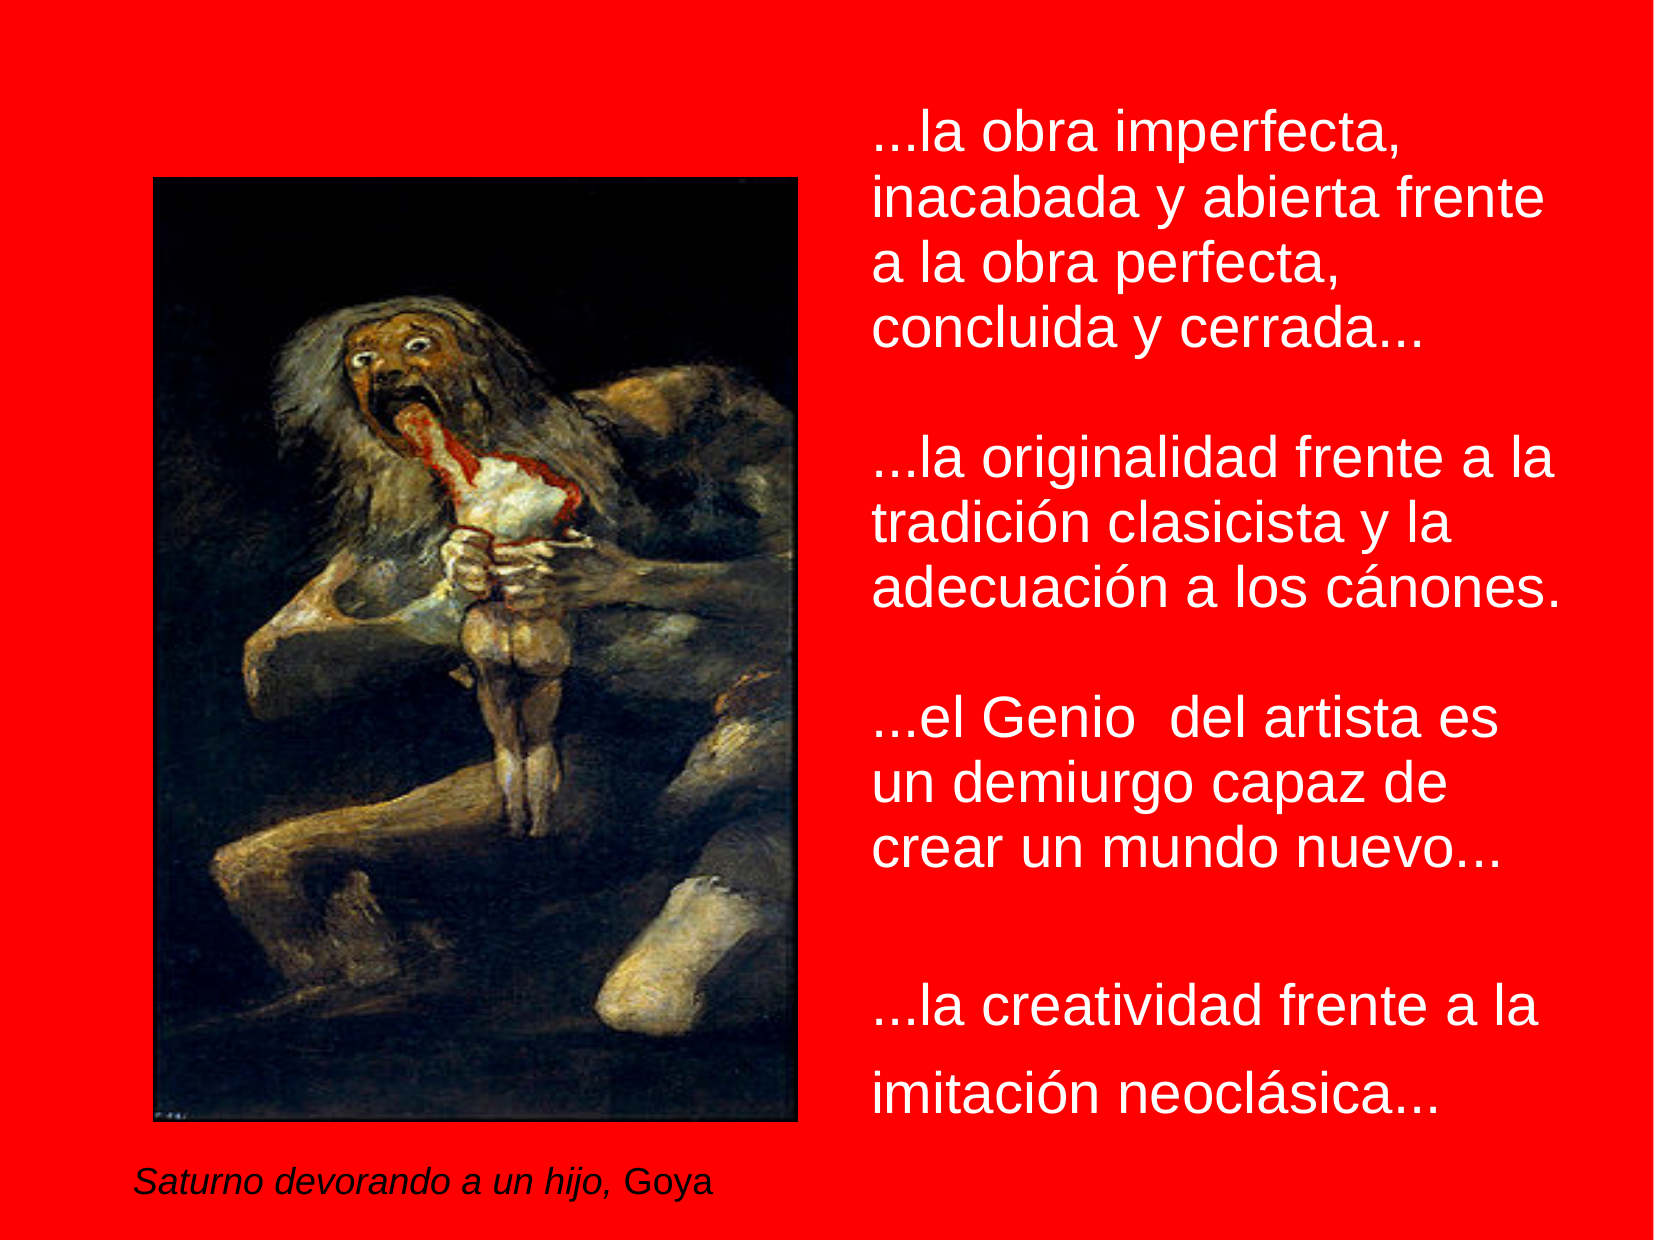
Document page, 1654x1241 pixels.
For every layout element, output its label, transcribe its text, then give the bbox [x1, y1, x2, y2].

text_box ...la obra imperfecta, inacabada y abierta frente a la obra perfecta, concluida y cerrada... ...la originalidad frente a la tradición clasicista y la adecuación a los cánones. ...el Genio del artista es un demiurgo capaz de crear un mundo nuevo... ...la creatividad frente a la imitación neoclásica... [856, 88, 1595, 1181]
text_box Saturno devorando a un hijo, Goya [118, 1151, 798, 1209]
picture [153, 177, 798, 1122]
